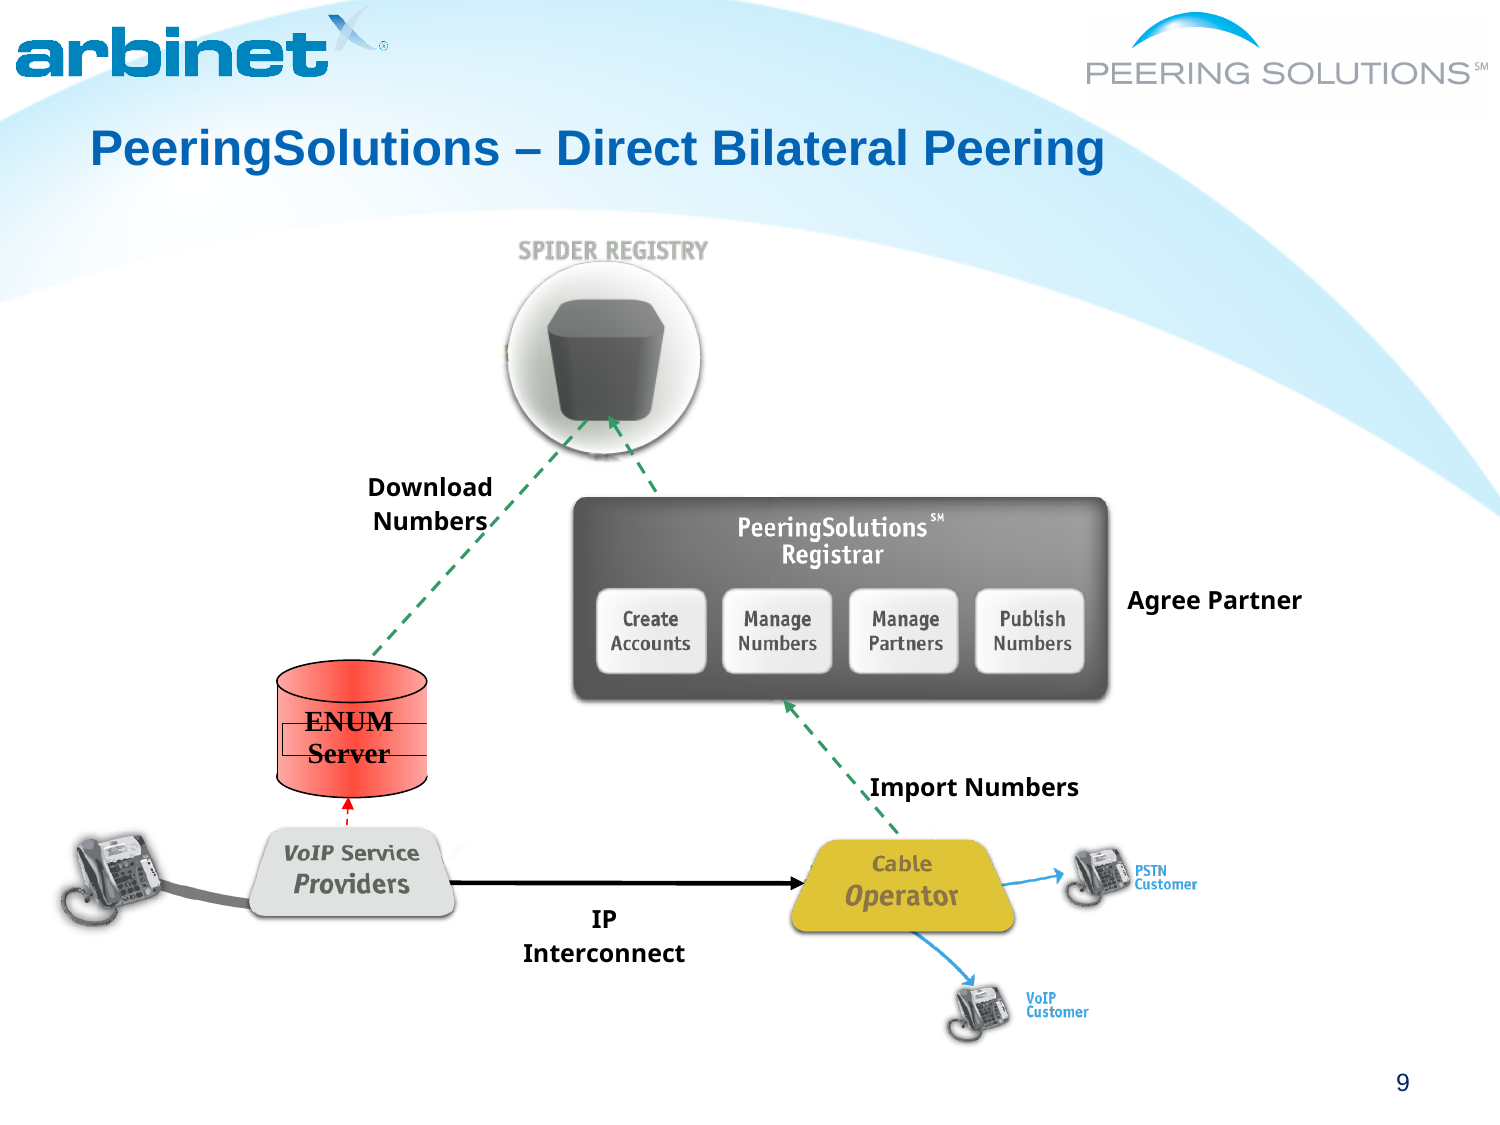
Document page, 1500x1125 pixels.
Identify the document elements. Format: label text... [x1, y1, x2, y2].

text_box Import Numbers [855, 761, 1095, 812]
text_box Agree Partner [1112, 574, 1318, 625]
picture [0, 0, 1500, 1125]
text_box [276, 660, 427, 798]
text_box Download Numbers [352, 461, 509, 546]
text_box ENUM Server [289, 697, 409, 778]
title PeeringSolutions – Direct Bilateral Peering [74, 112, 1450, 188]
text_box IP Interconnect [508, 894, 701, 978]
